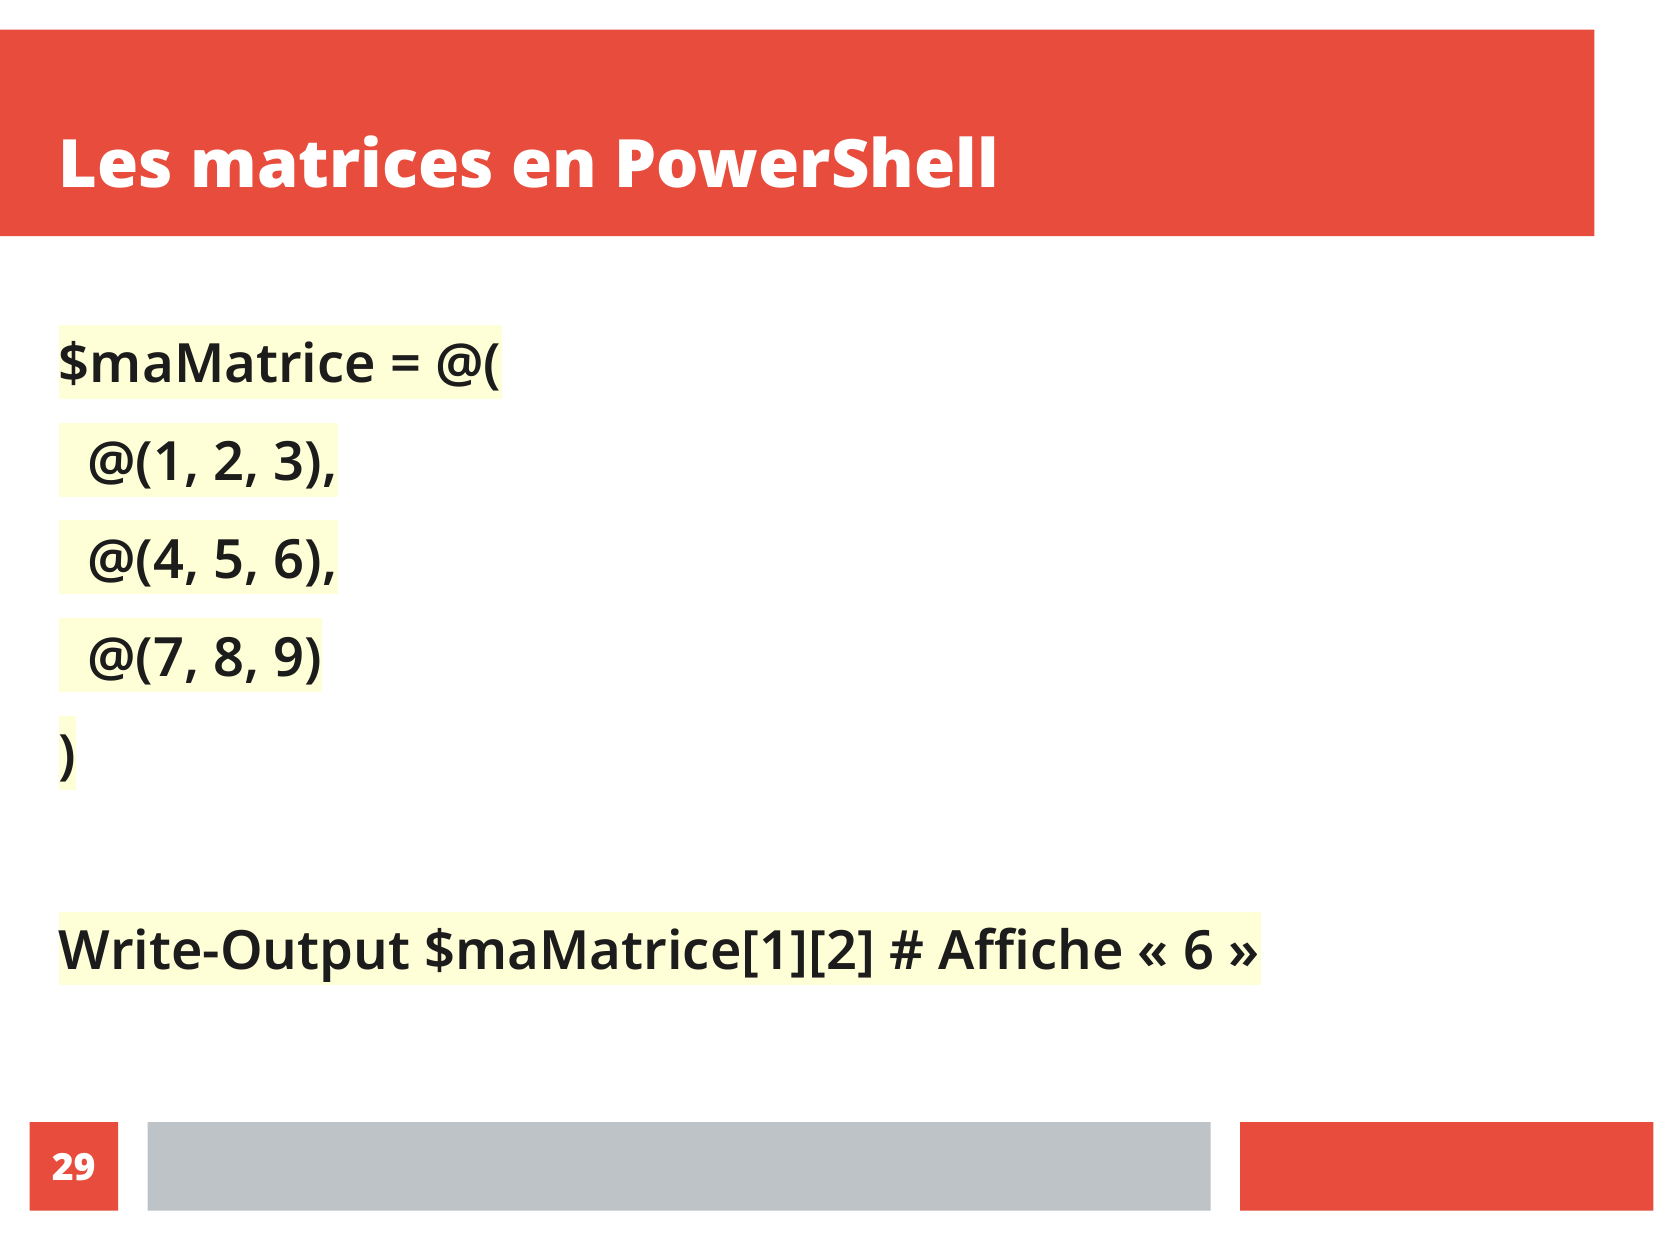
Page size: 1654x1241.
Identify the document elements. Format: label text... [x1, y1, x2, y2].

title Les matrices en PowerShell [59, 59, 1595, 207]
list $maMatrice = @( @(1, 2, 3), @(4, 5, 6), @(7, 8, 9) ) Write-Output $maMatrice[1][2] # Affiche « 6 » [59, 324, 1565, 1093]
